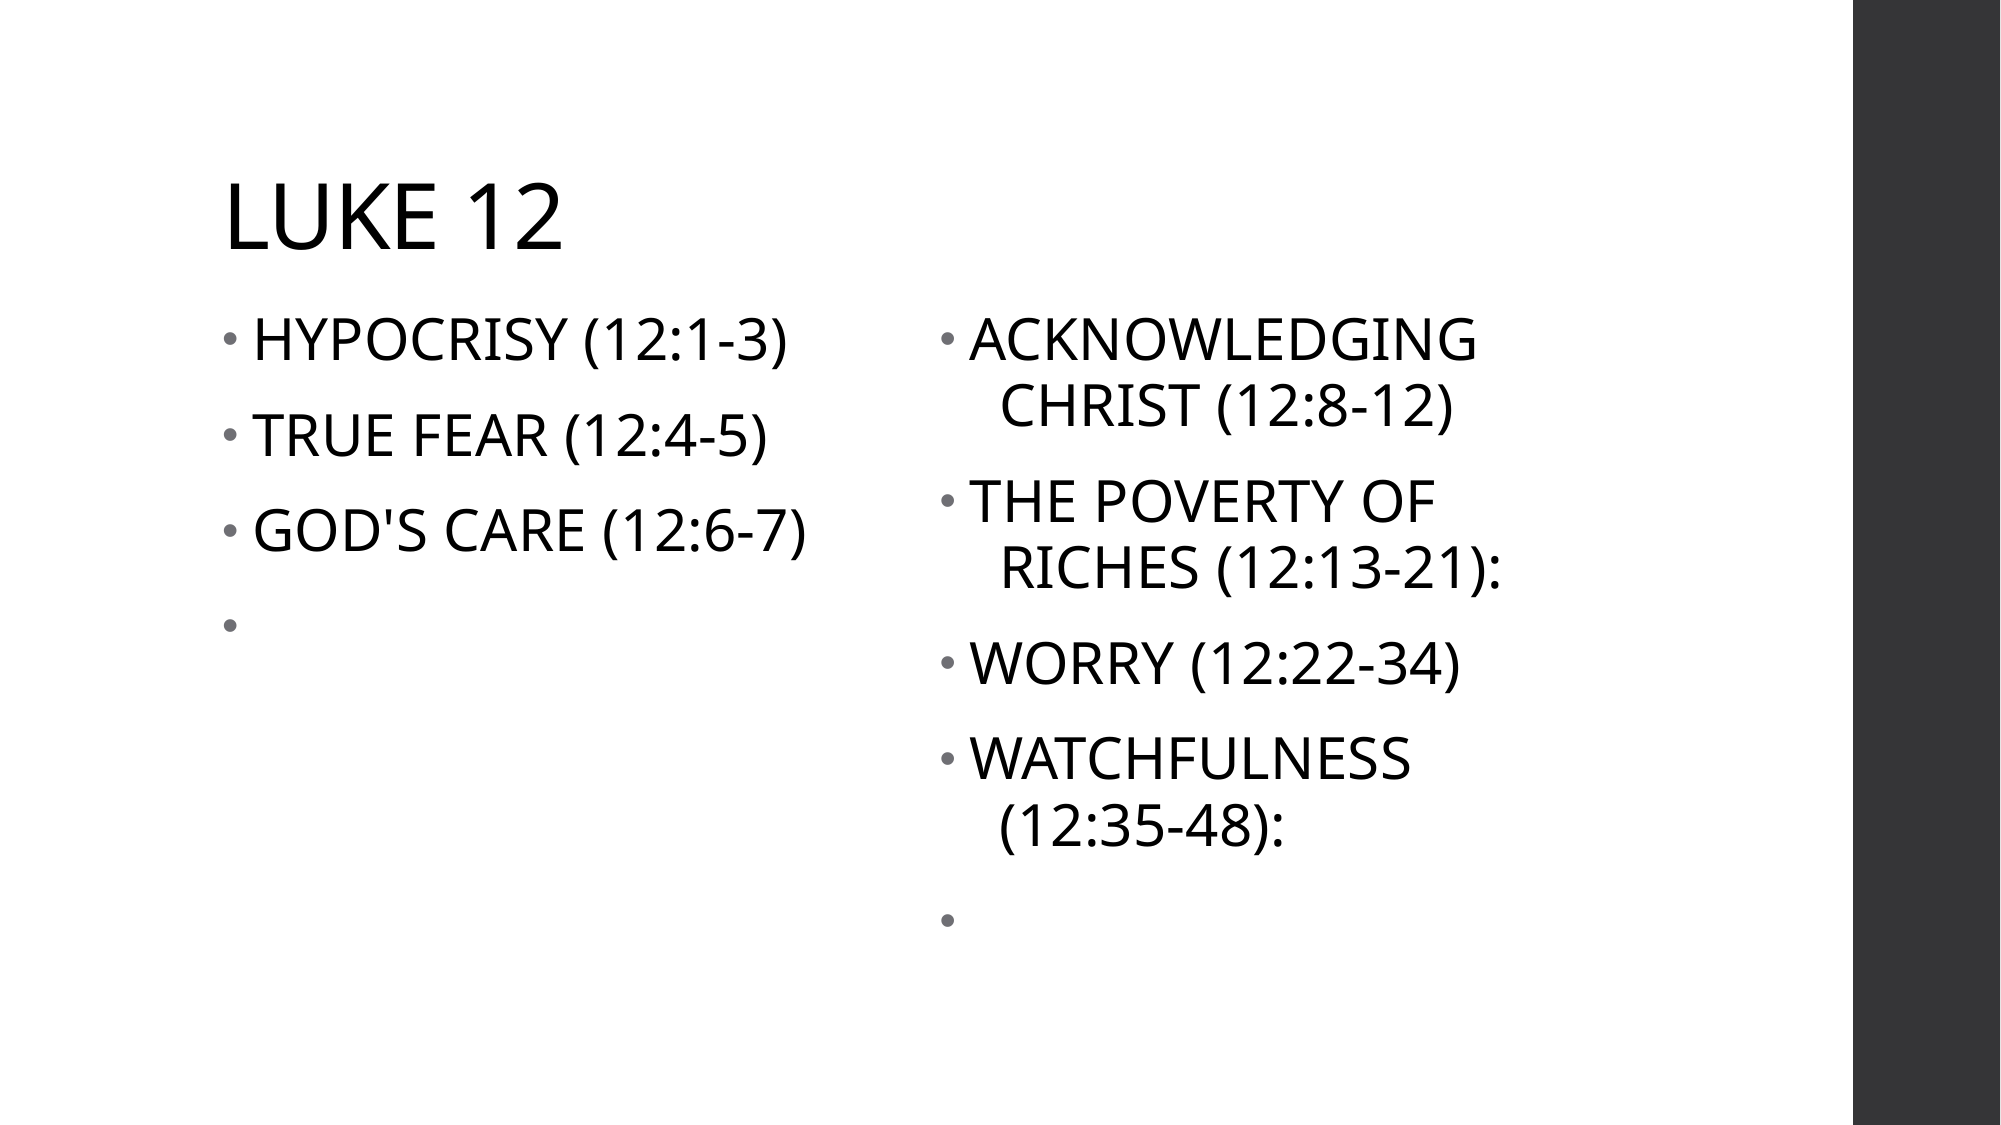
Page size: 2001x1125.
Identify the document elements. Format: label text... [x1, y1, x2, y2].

list HYPOCRISY (12:1-3) TRUE FEAR (12:4-5) GOD'S CARE (12:6-7) [207, 299, 900, 1014]
title LUKE 12 [206, 60, 1797, 278]
list ACKNOWLEDGING CHRIST (12:8-12) THE POVERTY OF RICHES (12:13-21): WORRY (12:22-34) WATCHFULNESS (12:35-48): [924, 299, 1617, 1014]
